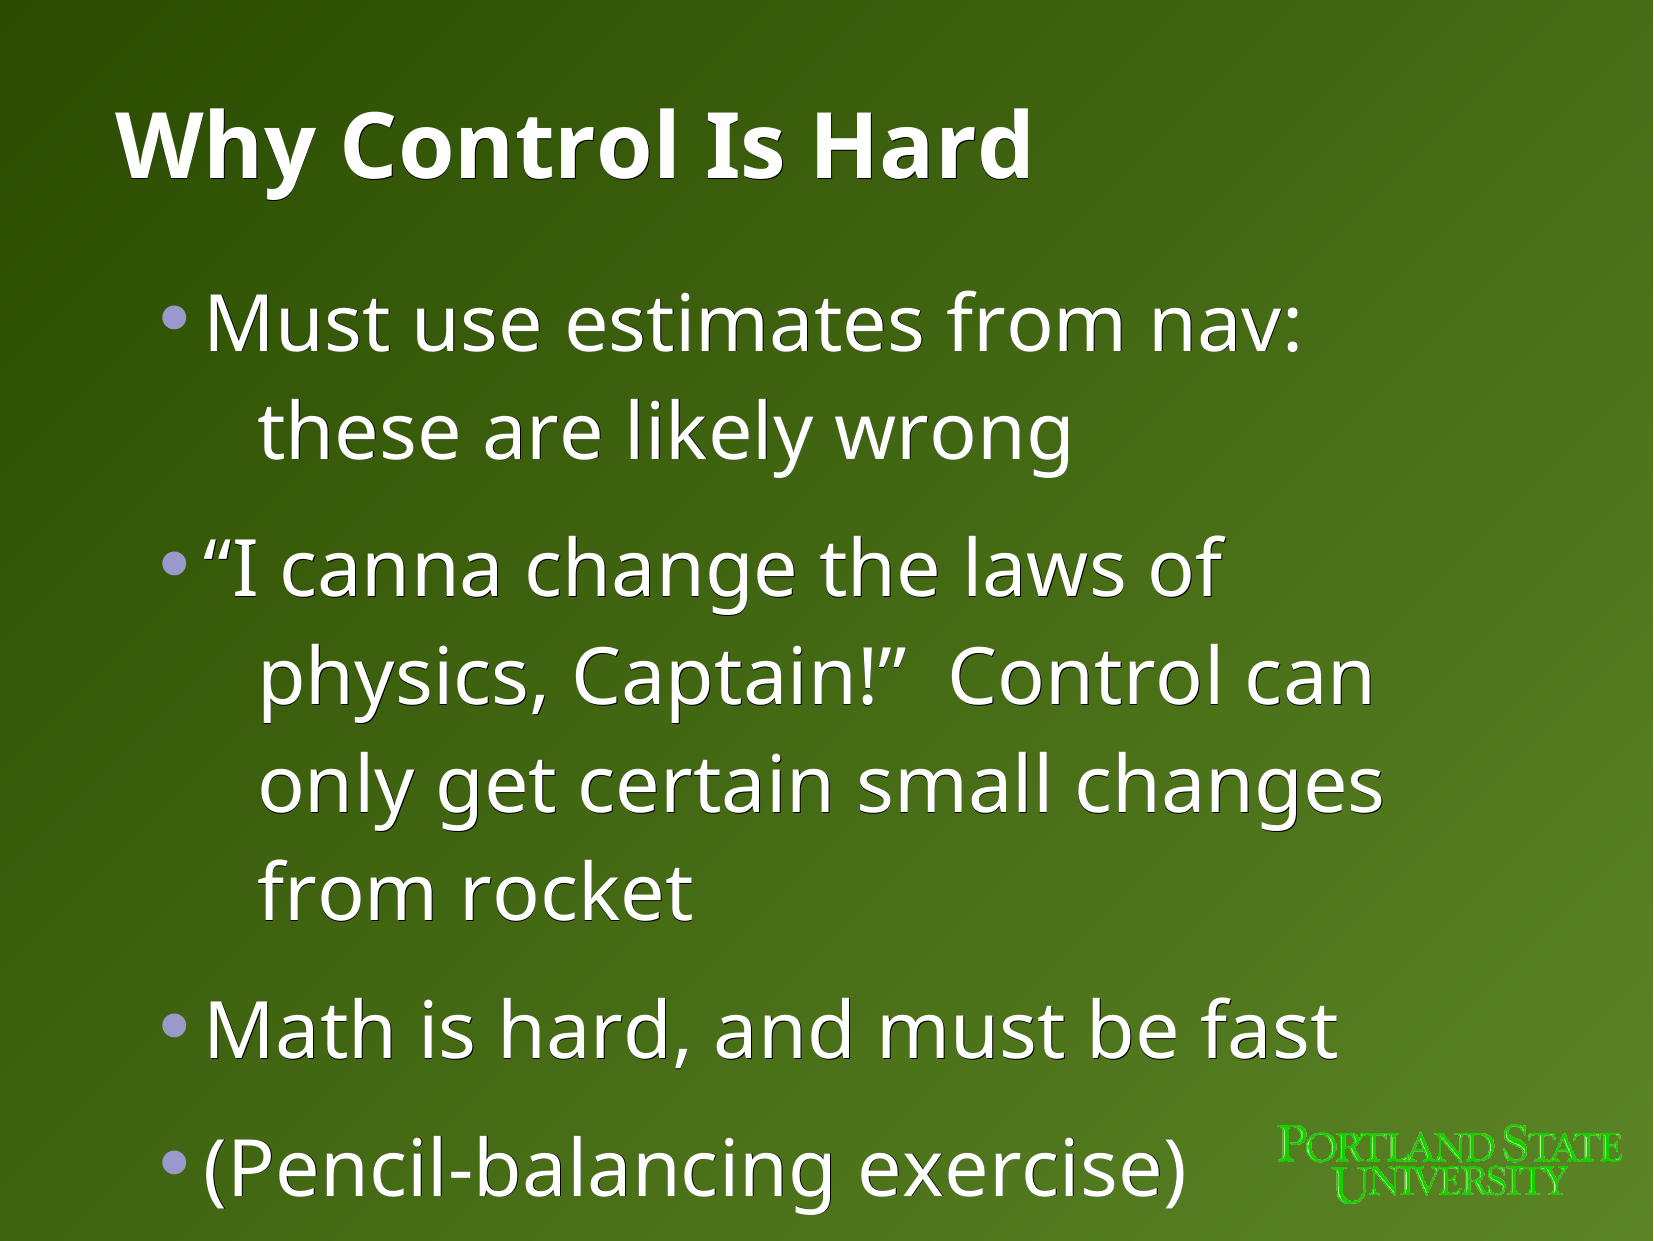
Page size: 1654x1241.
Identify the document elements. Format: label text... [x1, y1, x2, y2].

title Why Control Is Hard [115, 86, 1527, 200]
picture [1277, 1124, 1622, 1204]
list Must use estimates from nav: these are likely wrong “I canna change the laws of physics, Captain!” Control can only get certain small changes from rocket Math is hard, and must be fast (Pencil-balancing exercise) [115, 266, 1527, 1049]
